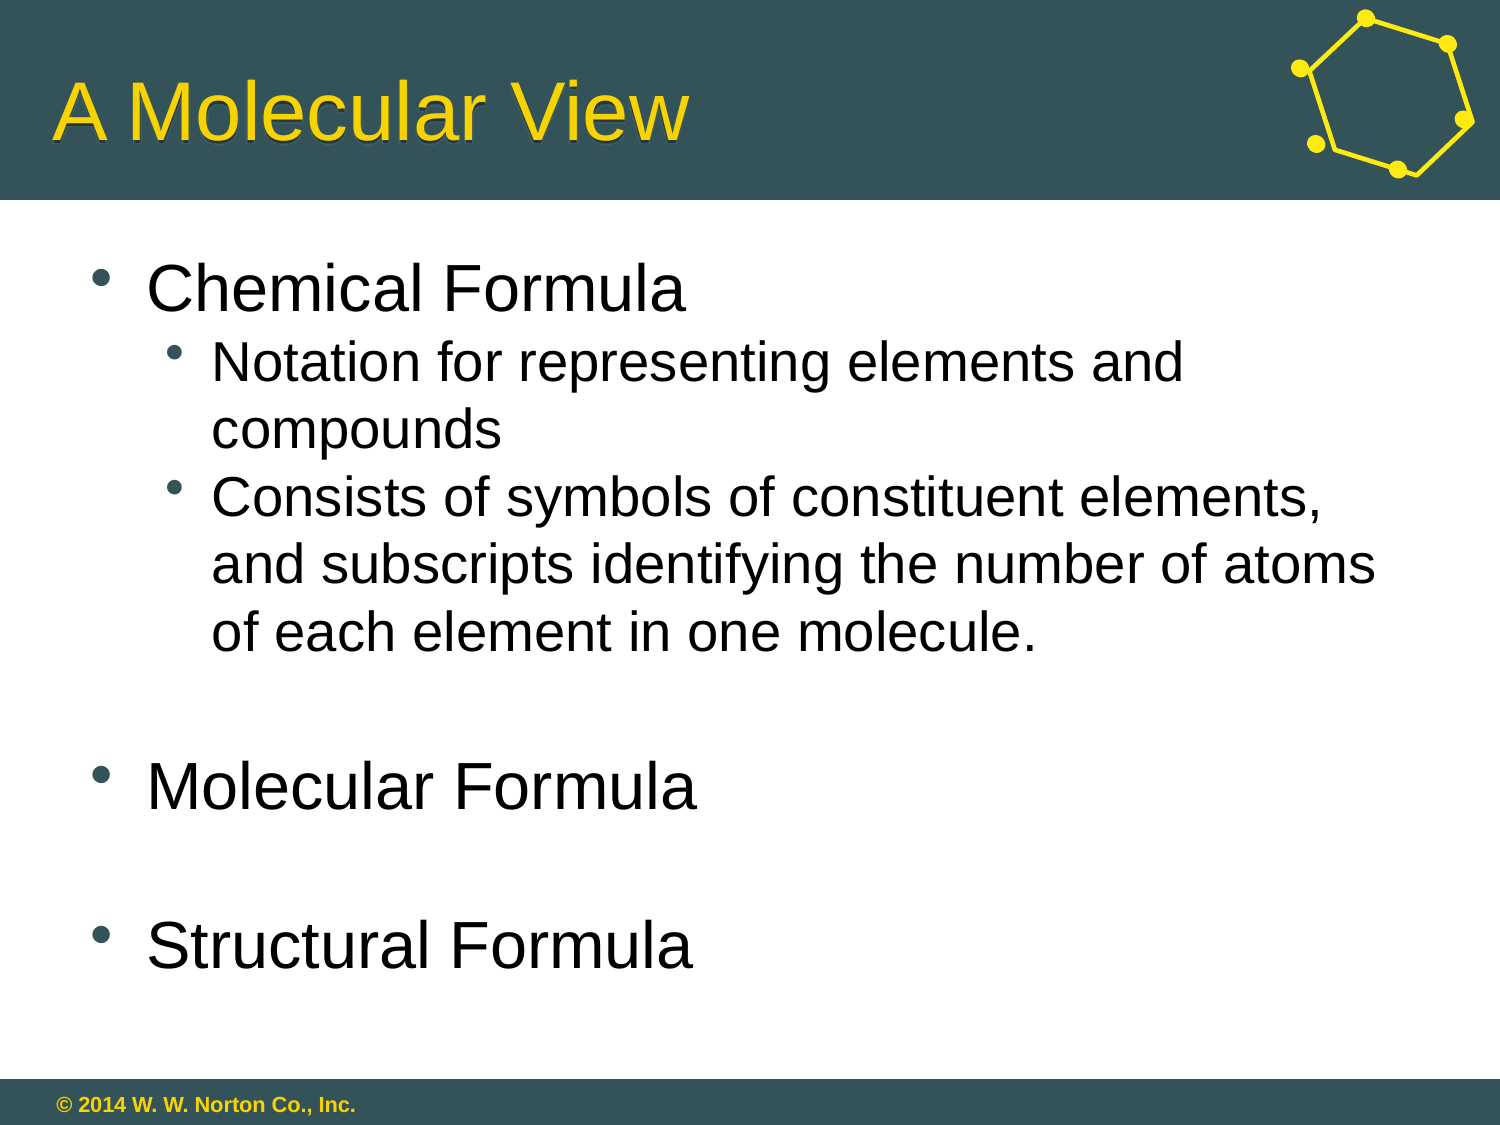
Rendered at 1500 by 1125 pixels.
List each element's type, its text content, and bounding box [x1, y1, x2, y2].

list Chemical Formula Notation for representing elements and compounds Consists of symbols of constituent elements, and subscripts identifying the number of atoms of each element in one molecule. Molecular Formula Structural Formula [75, 237, 1425, 1025]
title A Molecular View [37, 19, 1225, 195]
